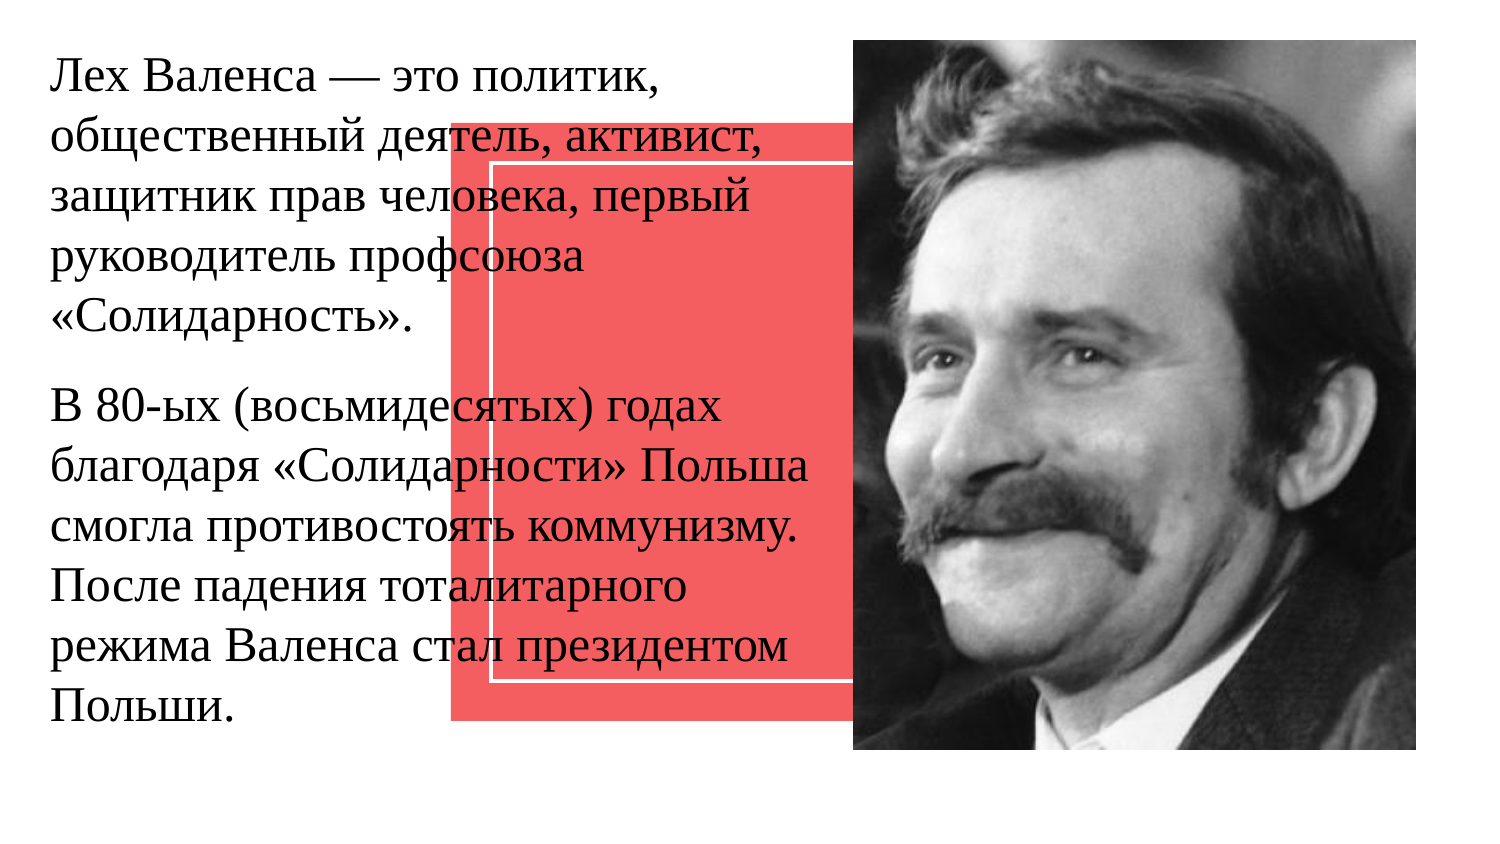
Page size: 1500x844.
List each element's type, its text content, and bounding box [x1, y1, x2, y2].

picture [853, 40, 1416, 750]
list Лех Валенса — это политик, общественный деятель, активист, защитник прав человека, первый руководитель профсоюза «Солидарность». В 80-ых (восьмидесятых) годах благодаря «Солидарности» Польша смогла противостоять коммунизму. После падения тоталитарного режима Валенса стал президентом Польши. [34, 26, 829, 750]
